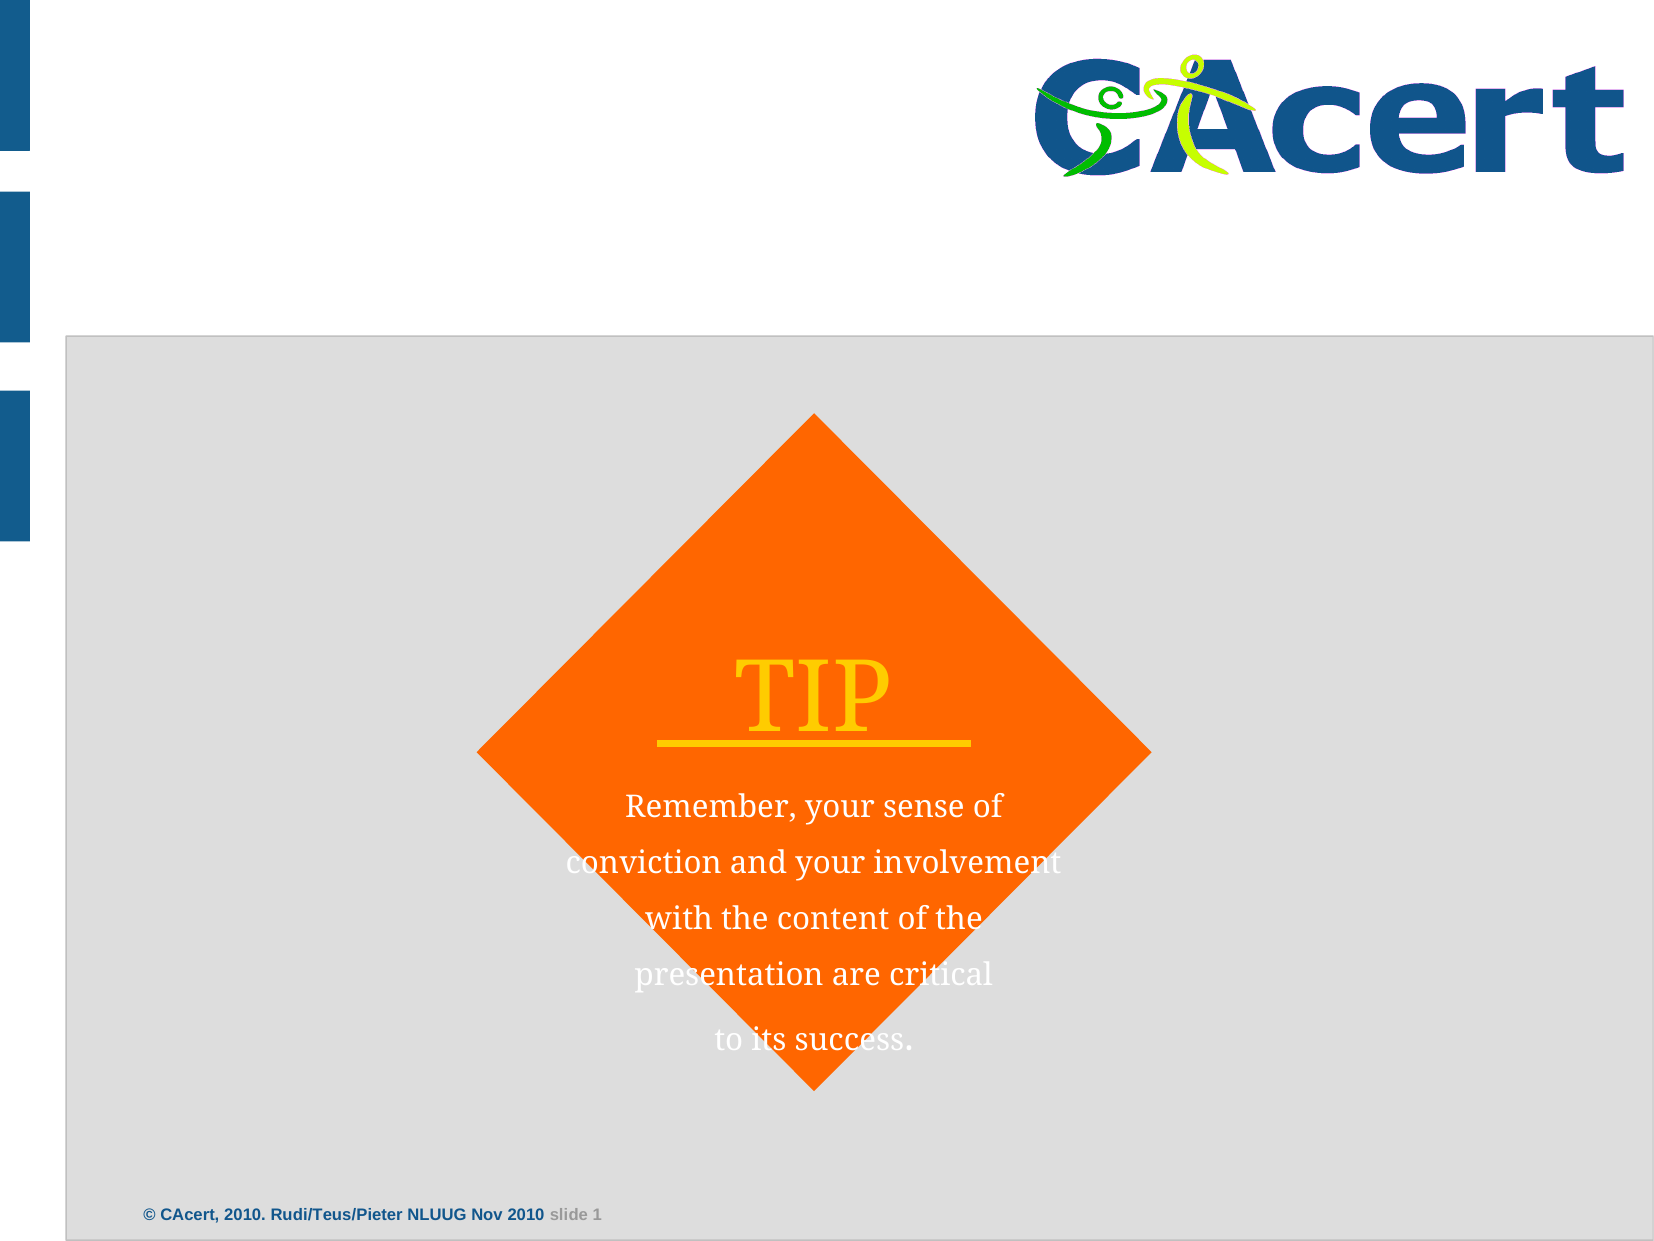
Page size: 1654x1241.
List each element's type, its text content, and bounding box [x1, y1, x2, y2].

text_box TIP Remember, your sense of conviction and your involvement with the content of the presentation are critical to its success. [476, 413, 1152, 1092]
picture [1033, 53, 1625, 178]
